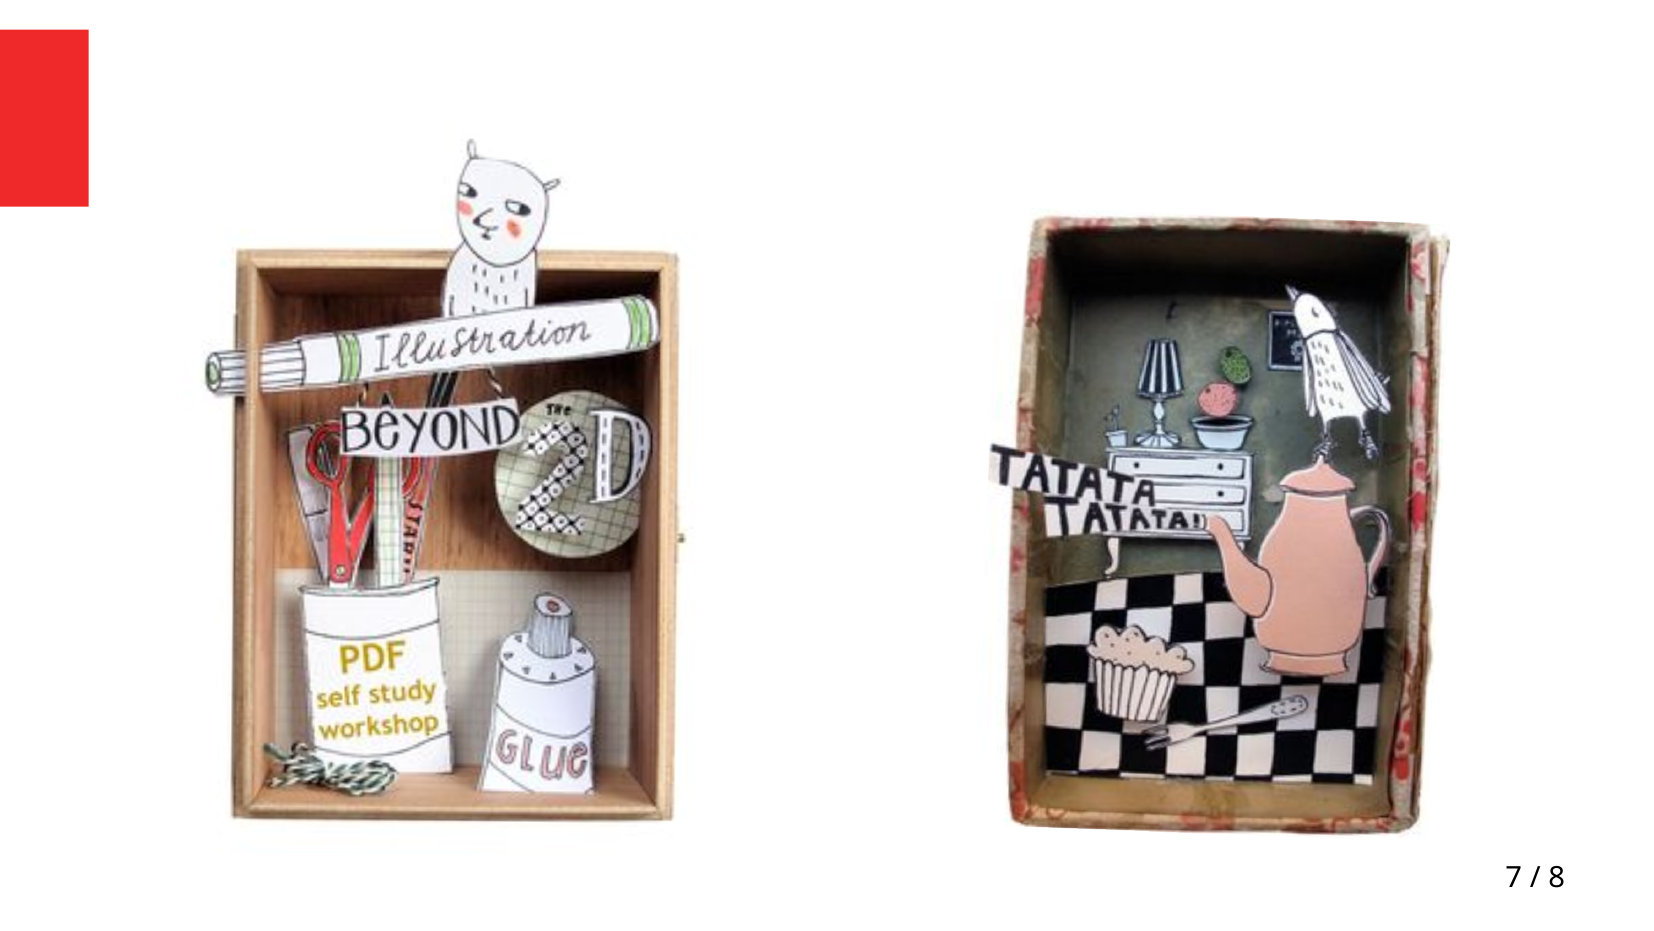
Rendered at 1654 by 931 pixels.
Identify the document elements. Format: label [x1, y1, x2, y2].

picture [974, 206, 1451, 842]
picture [177, 117, 726, 857]
